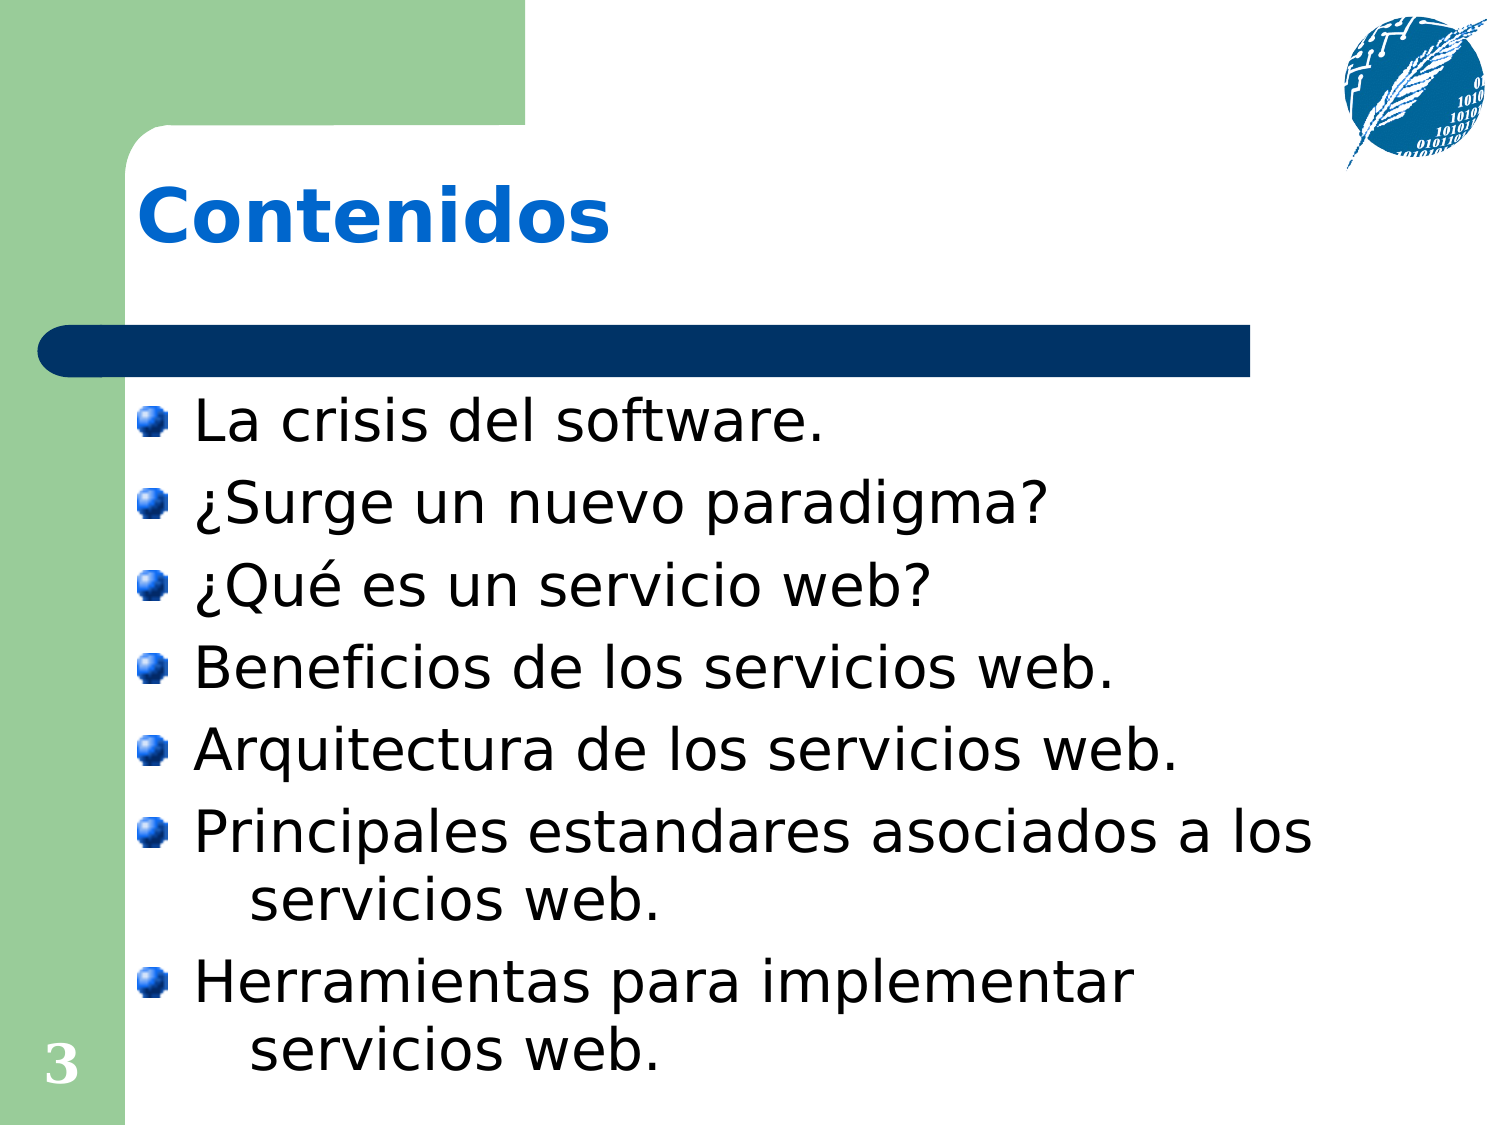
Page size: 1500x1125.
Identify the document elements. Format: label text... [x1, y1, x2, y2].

picture [1436, 127, 1450, 136]
list La crisis del software. ¿Surge un nuevo paradigma? ¿Qué es un servicio web? Beneficios de los servicios web. Arquitectura de los servicios web. Principales estandares asociados a los servicios web. Herramientas para implementar servicios web. [137, 387, 1400, 1085]
picture [1427, 138, 1431, 148]
picture [1341, 15, 1487, 172]
picture [1433, 139, 1440, 147]
picture [1416, 140, 1425, 149]
title Contenidos [136, 136, 1414, 301]
